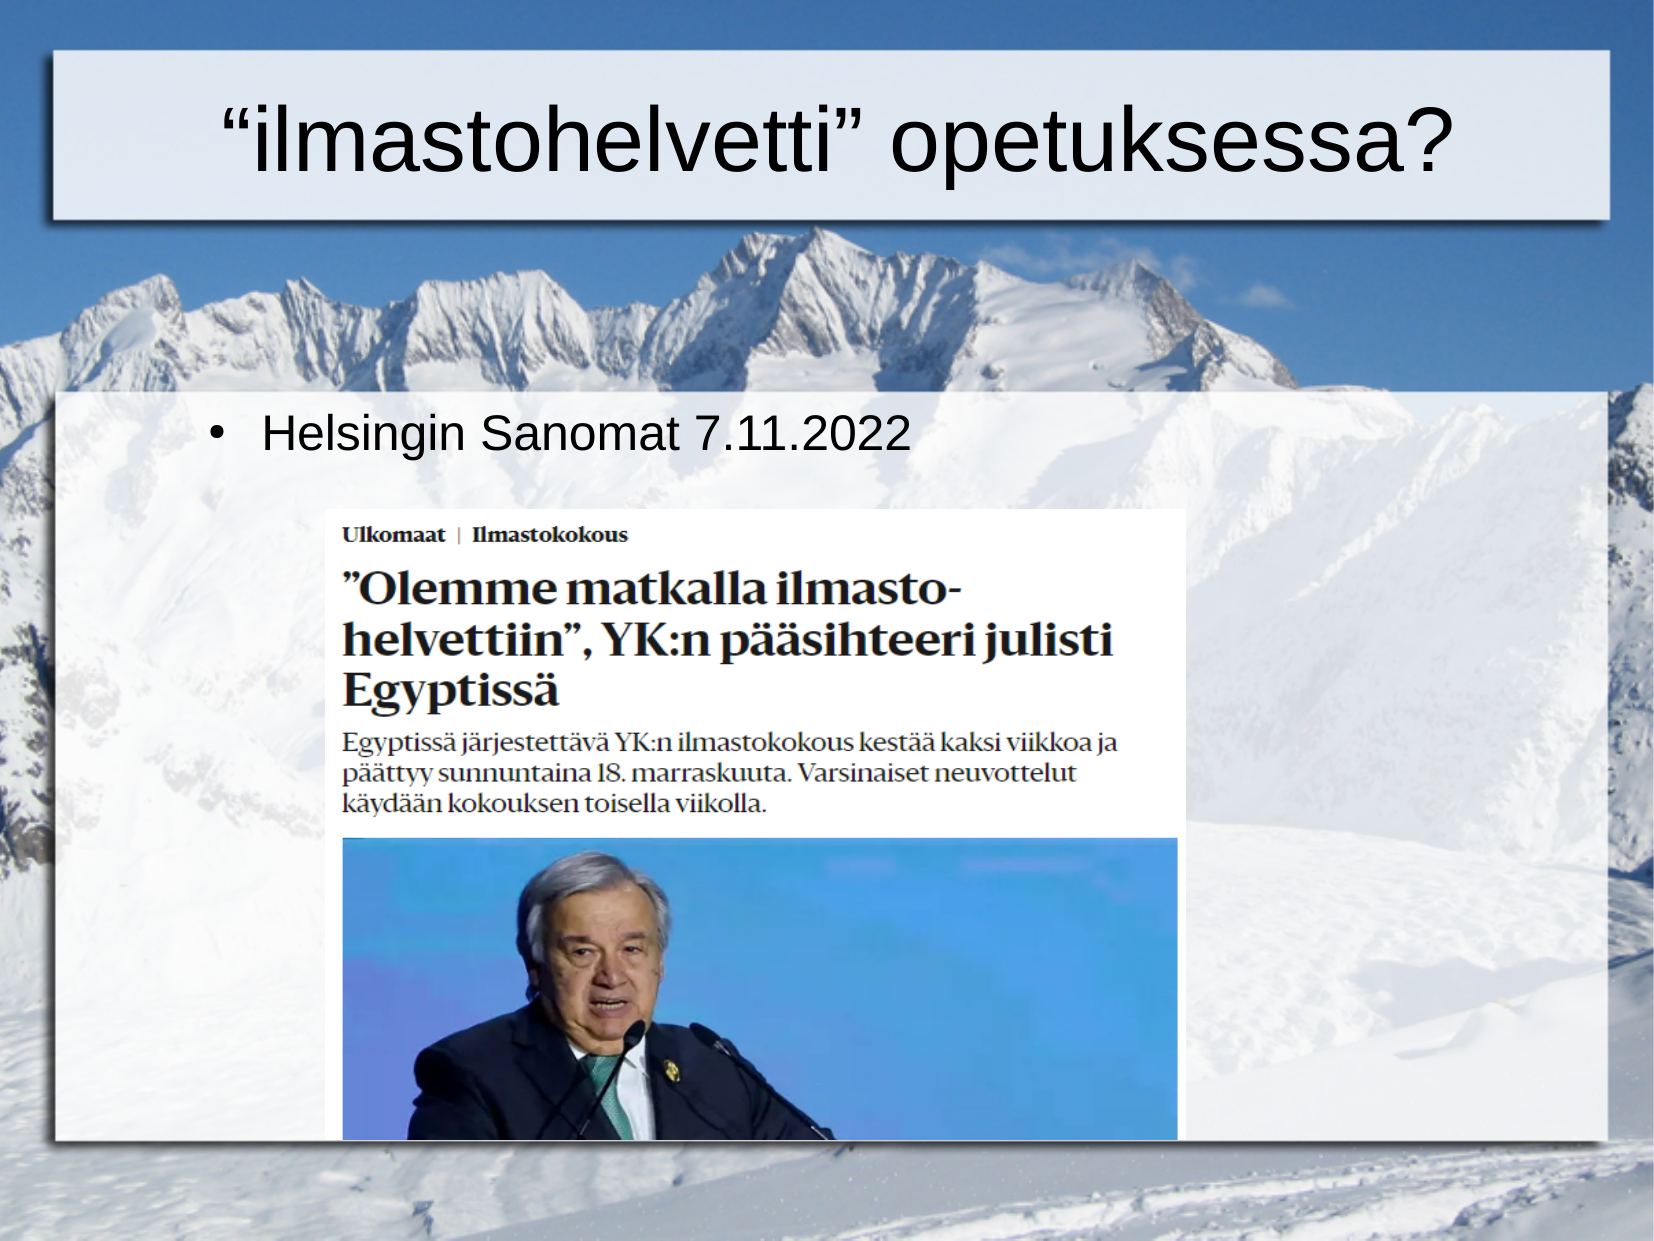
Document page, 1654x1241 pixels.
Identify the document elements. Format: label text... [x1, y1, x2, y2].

picture [0, 0, 1654, 1241]
list Helsingin Sanomat 7.11.2022 [178, 405, 1570, 1187]
title “ilmastohelvetti” opetuksessa? [59, 61, 1595, 219]
